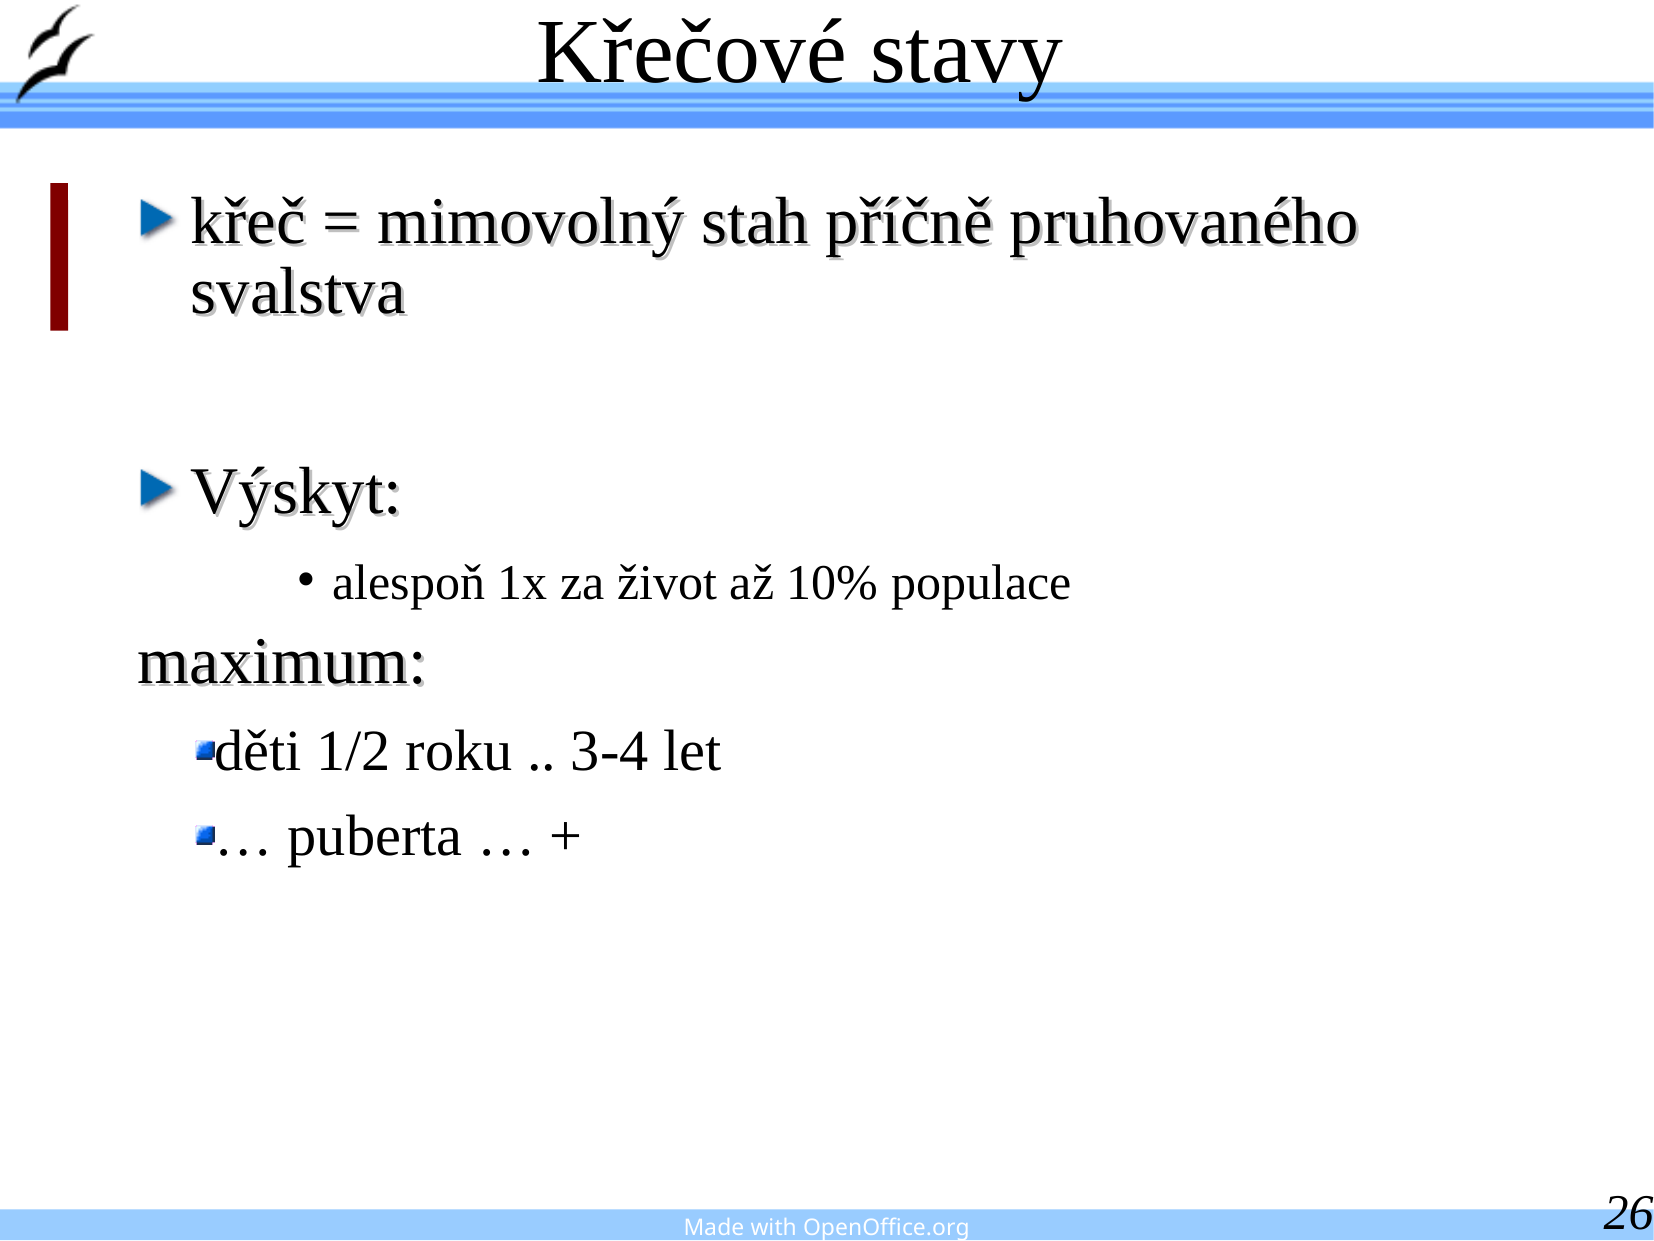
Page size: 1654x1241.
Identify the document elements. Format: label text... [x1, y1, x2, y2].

picture [0, 0, 1654, 133]
list křeč = mimovolný stah příčně pruhovaného svalstva Výskyt: alespoň 1x za život až 10% populace maximum: děti 1/2 roku .. 3-4 let … puberta … + [120, 186, 1534, 1195]
title Křečové stavy [94, 0, 1507, 107]
